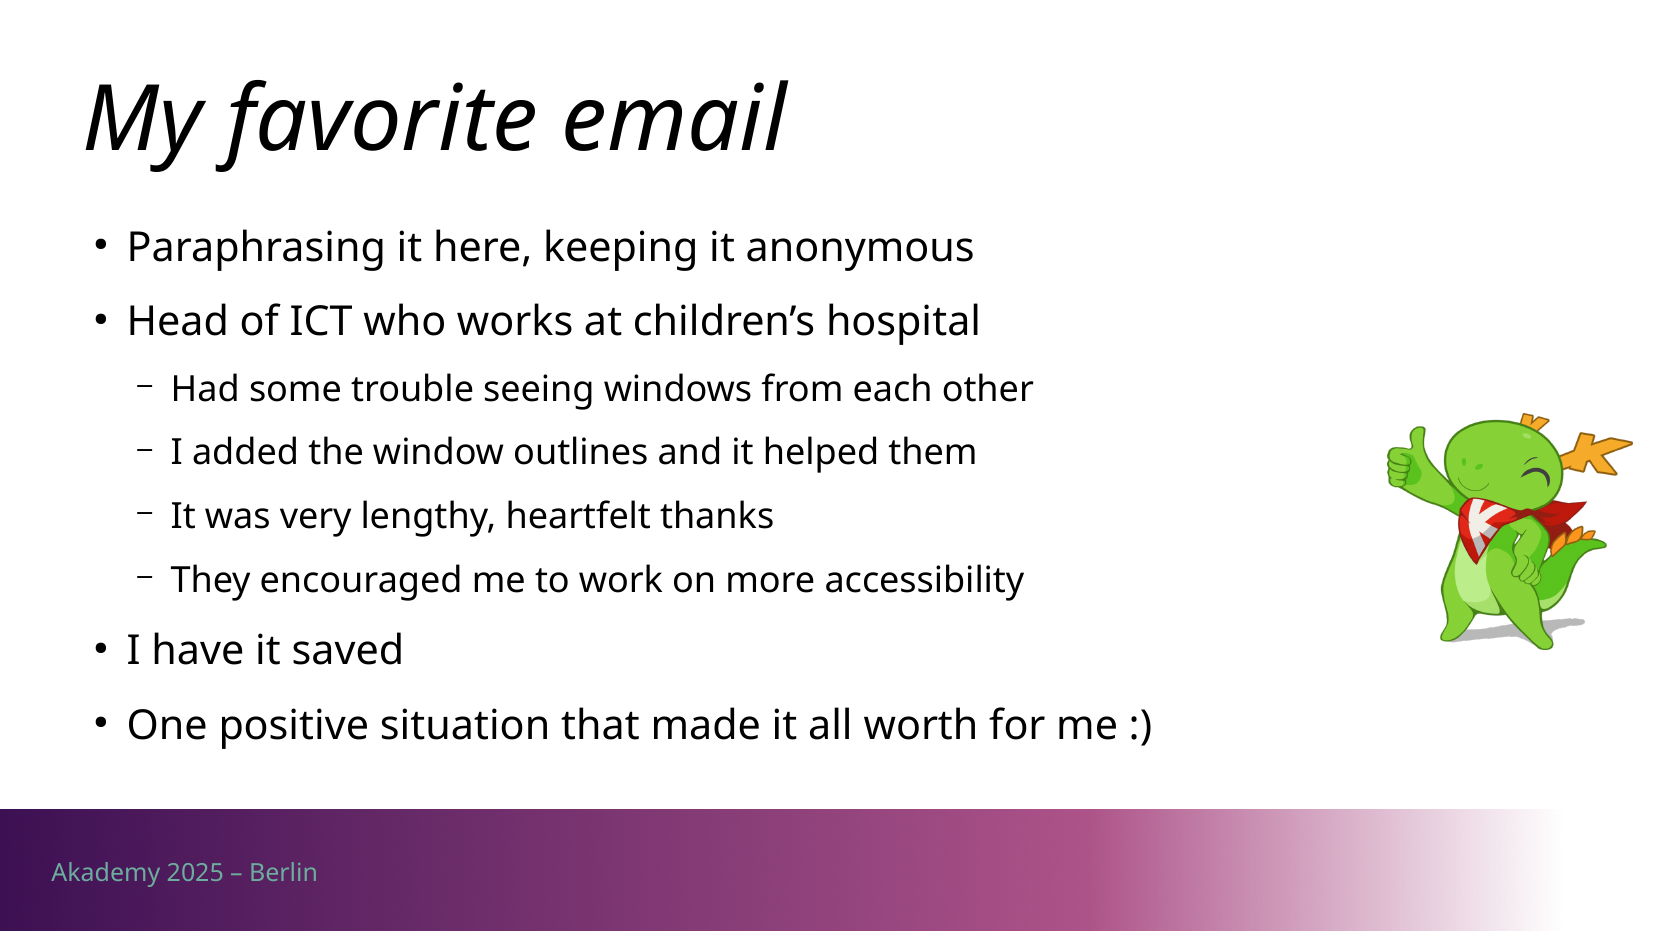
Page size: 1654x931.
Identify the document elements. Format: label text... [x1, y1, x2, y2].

title My favorite email [82, 37, 1571, 193]
picture [1387, 413, 1633, 650]
list Paraphrasing it here, keeping it anonymous Head of ICT who works at children’s hospital Had some trouble seeing windows from each other I added the window outlines and it helped them It was very lengthy, heartfelt thanks They encouraged me to work on more accessibility I have it saved One positive situation that made it all worth for me :) [82, 217, 1571, 758]
picture [0, 809, 1654, 931]
